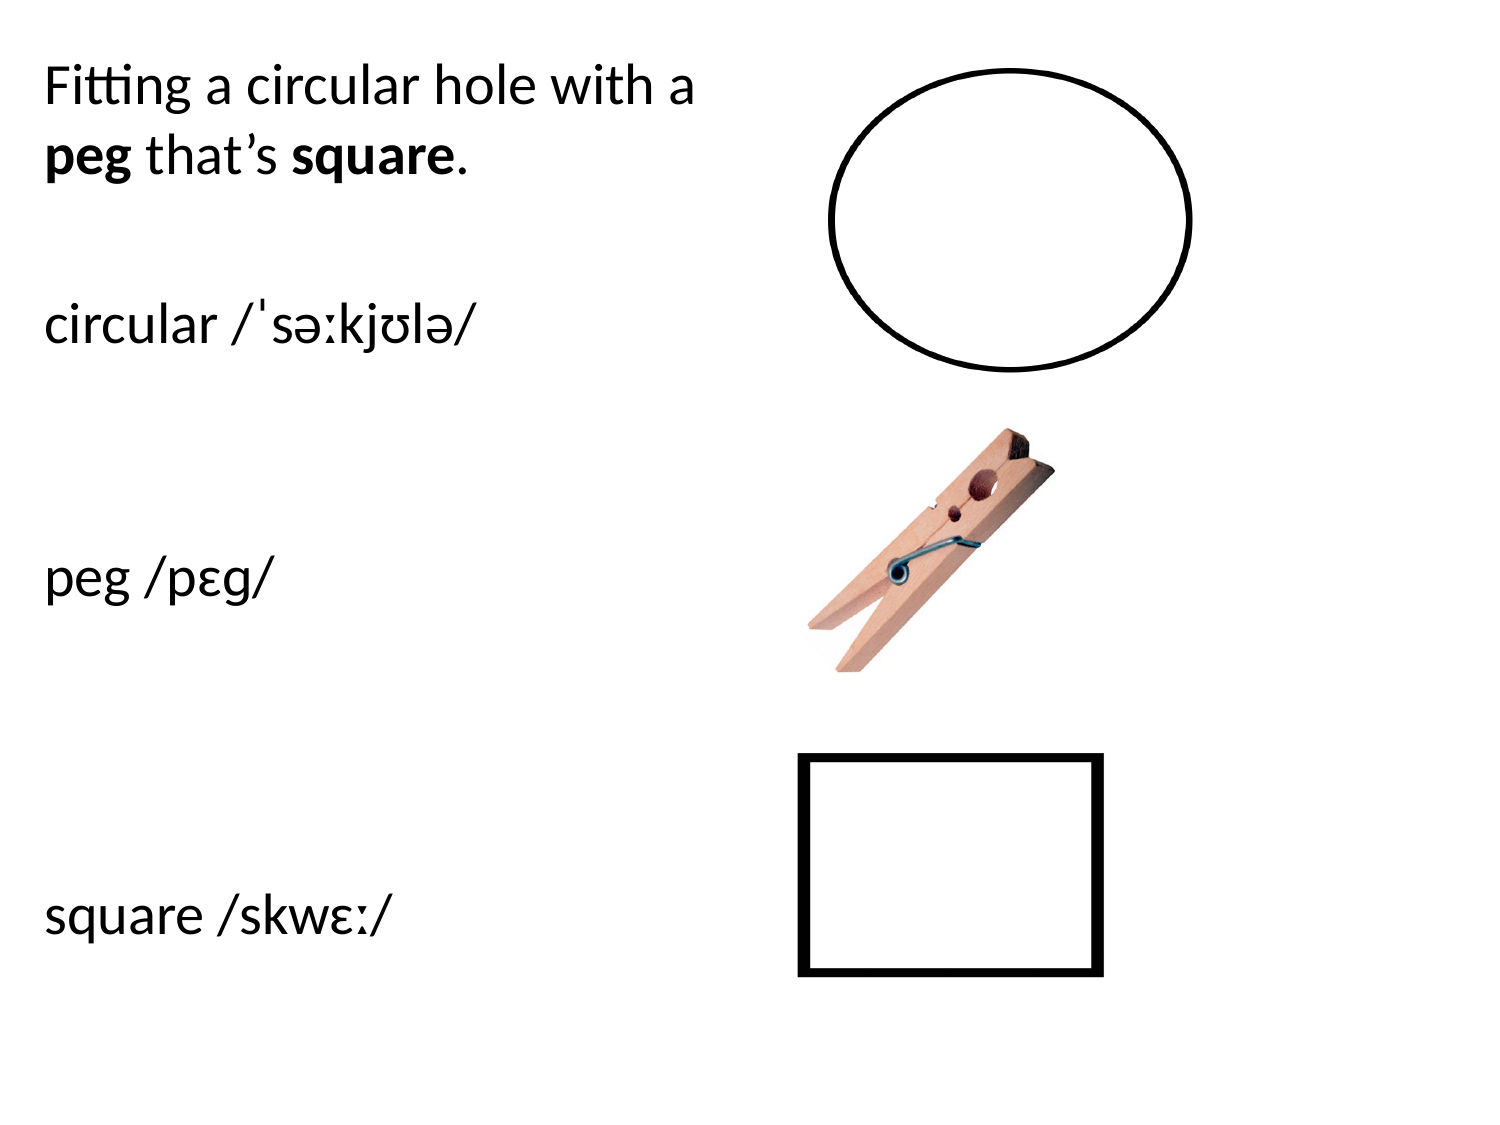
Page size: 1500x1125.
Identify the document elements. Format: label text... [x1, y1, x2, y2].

picture [797, 42, 1223, 398]
picture [702, 420, 1199, 1047]
list Fitting a circular hole with a peg that’s square. circular /ˈsəːkjʊlə/ peg /pɛɡ/ square /skwɛː/ [29, 39, 752, 1095]
